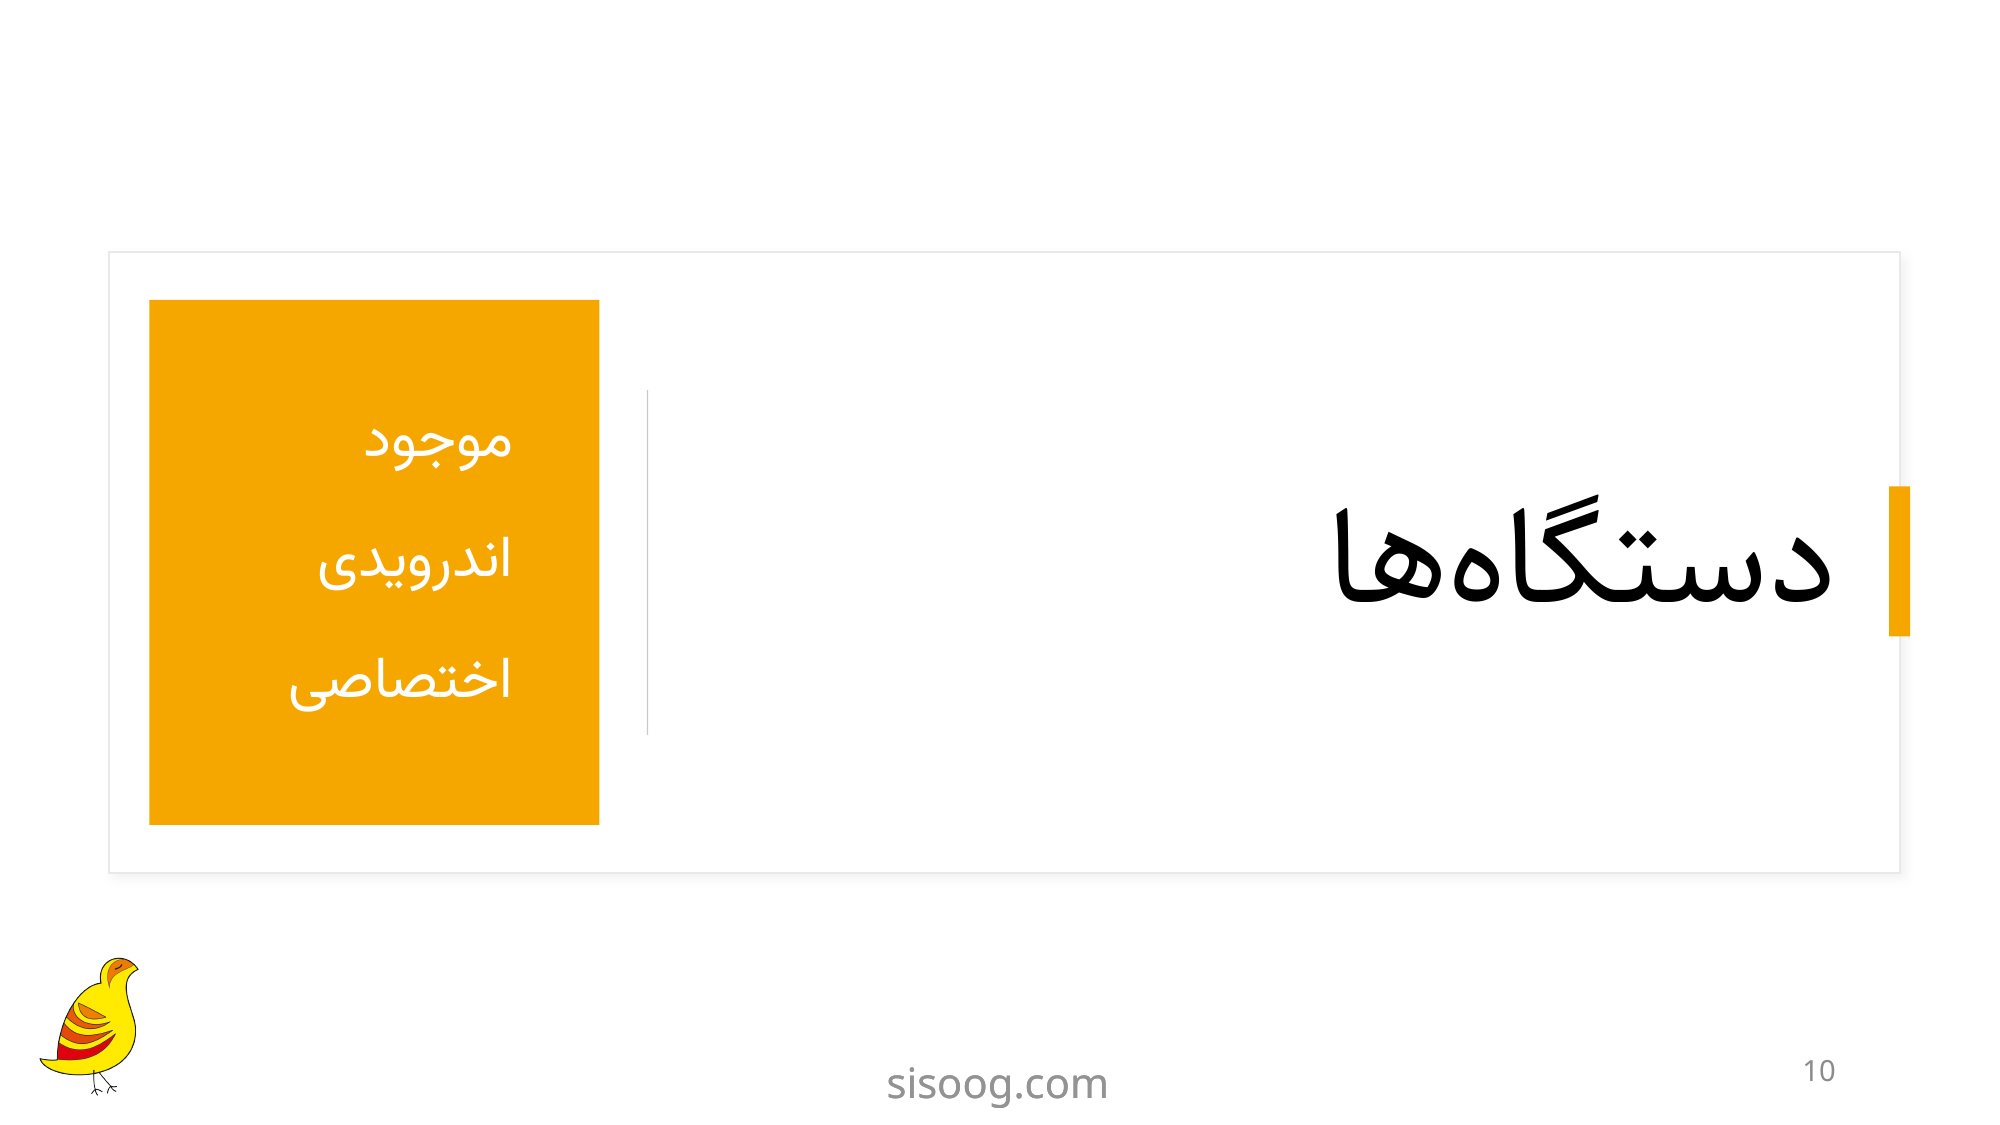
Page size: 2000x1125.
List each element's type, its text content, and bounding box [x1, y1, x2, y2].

title دستگاه‌ها [712, 449, 1838, 675]
list موجود اندرویدی اختصاصی [149, 299, 600, 825]
picture [17, 945, 183, 1111]
